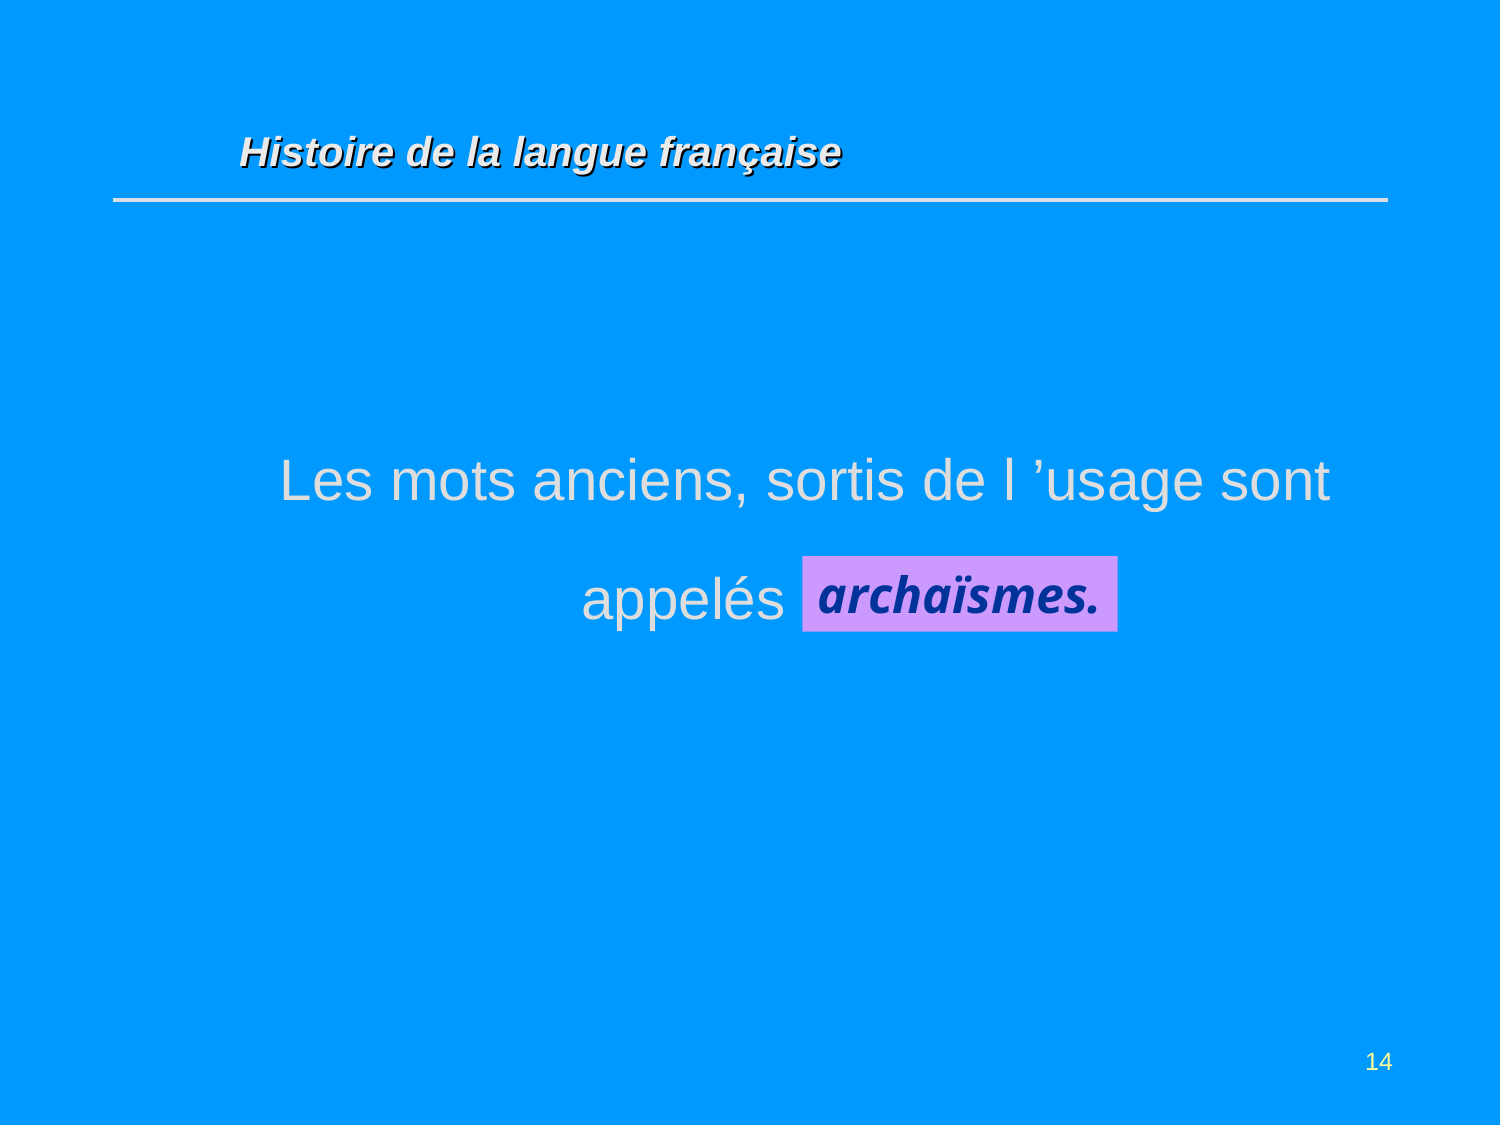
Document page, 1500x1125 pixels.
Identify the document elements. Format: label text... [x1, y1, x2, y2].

text_box archaïsmes. [802, 556, 1118, 632]
text_box Histoire de la langue française [224, 116, 858, 183]
text_box Les mots anciens, sortis de l ’usage sont appelés . . . [237, 399, 1375, 641]
